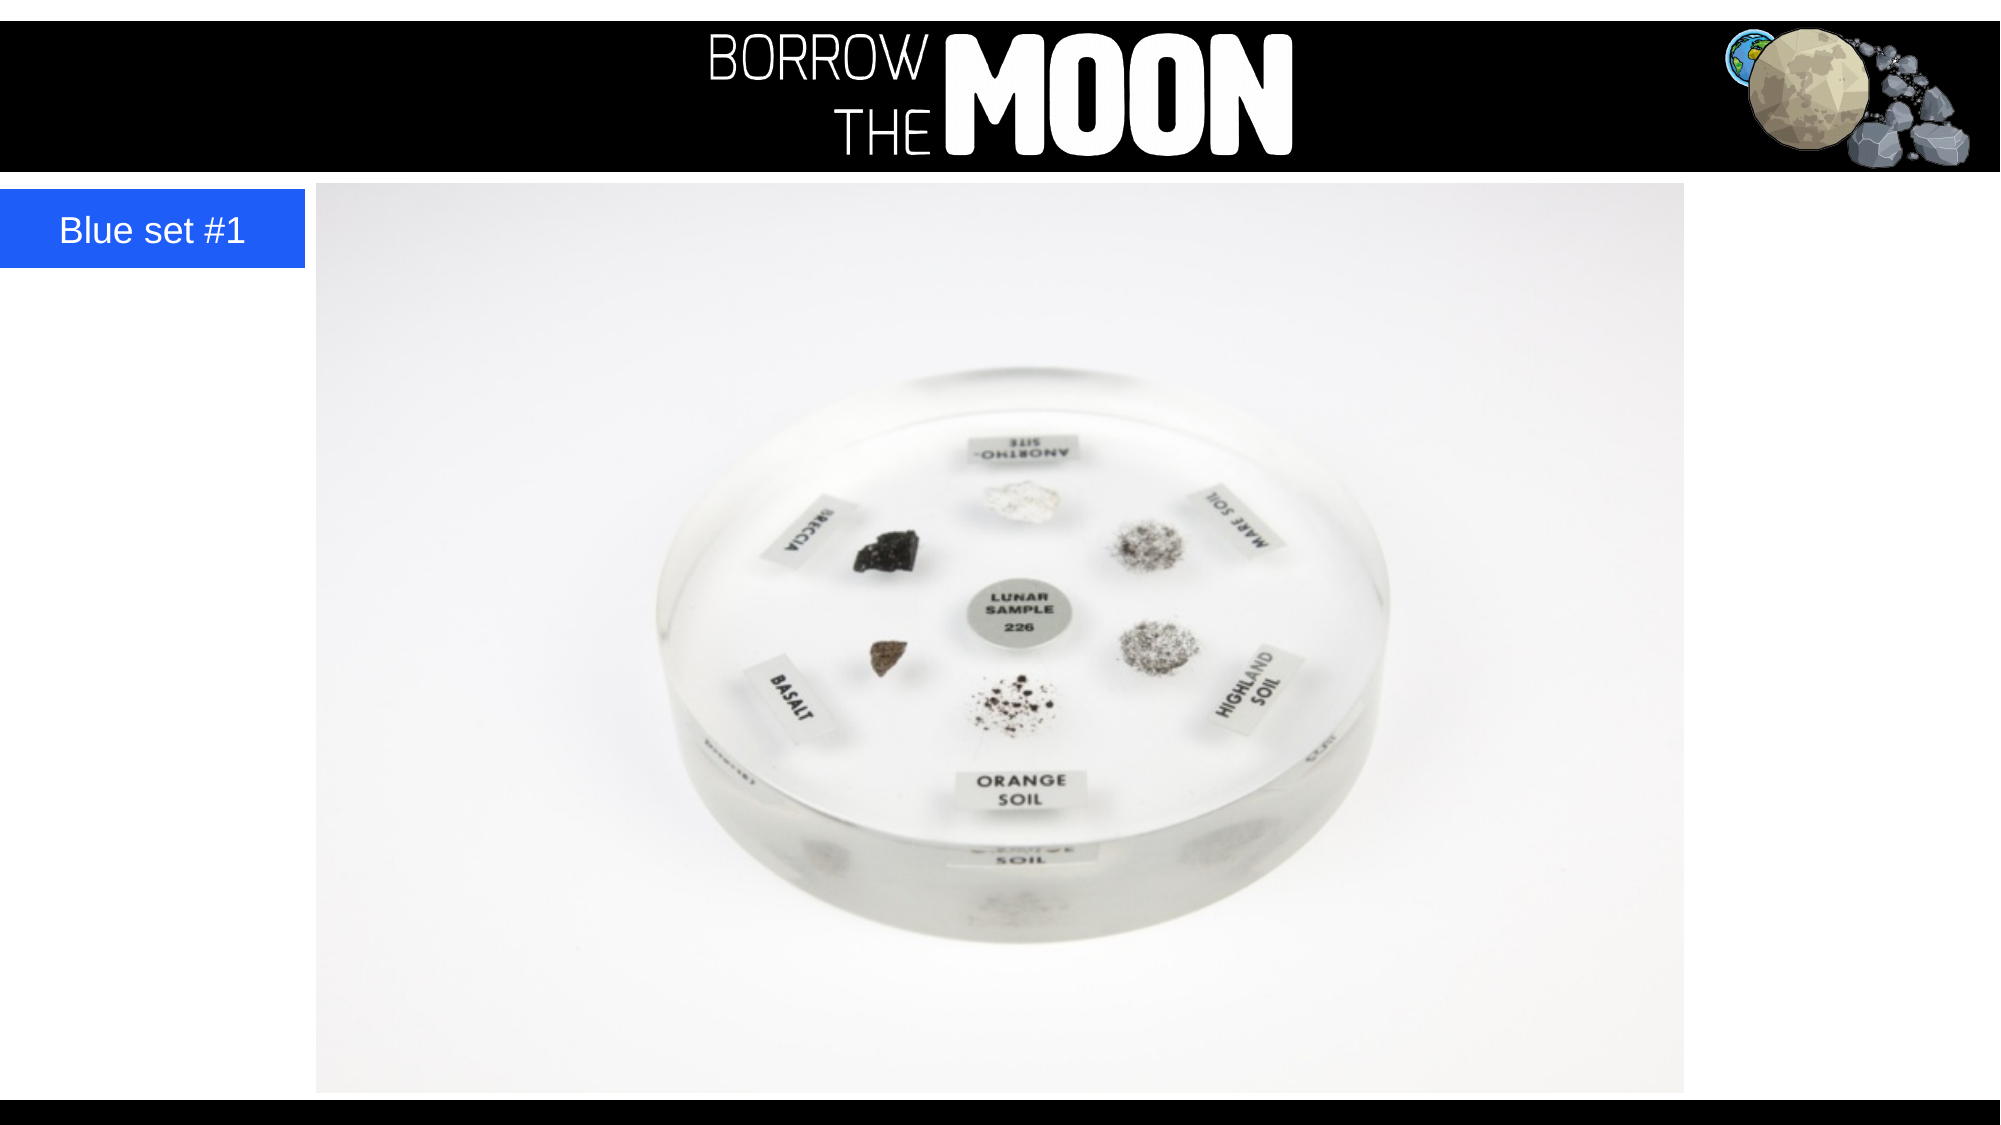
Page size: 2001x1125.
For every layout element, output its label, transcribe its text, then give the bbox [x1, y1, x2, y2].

text_box Blue set #1 [0, 189, 305, 268]
picture [316, 183, 1684, 1093]
